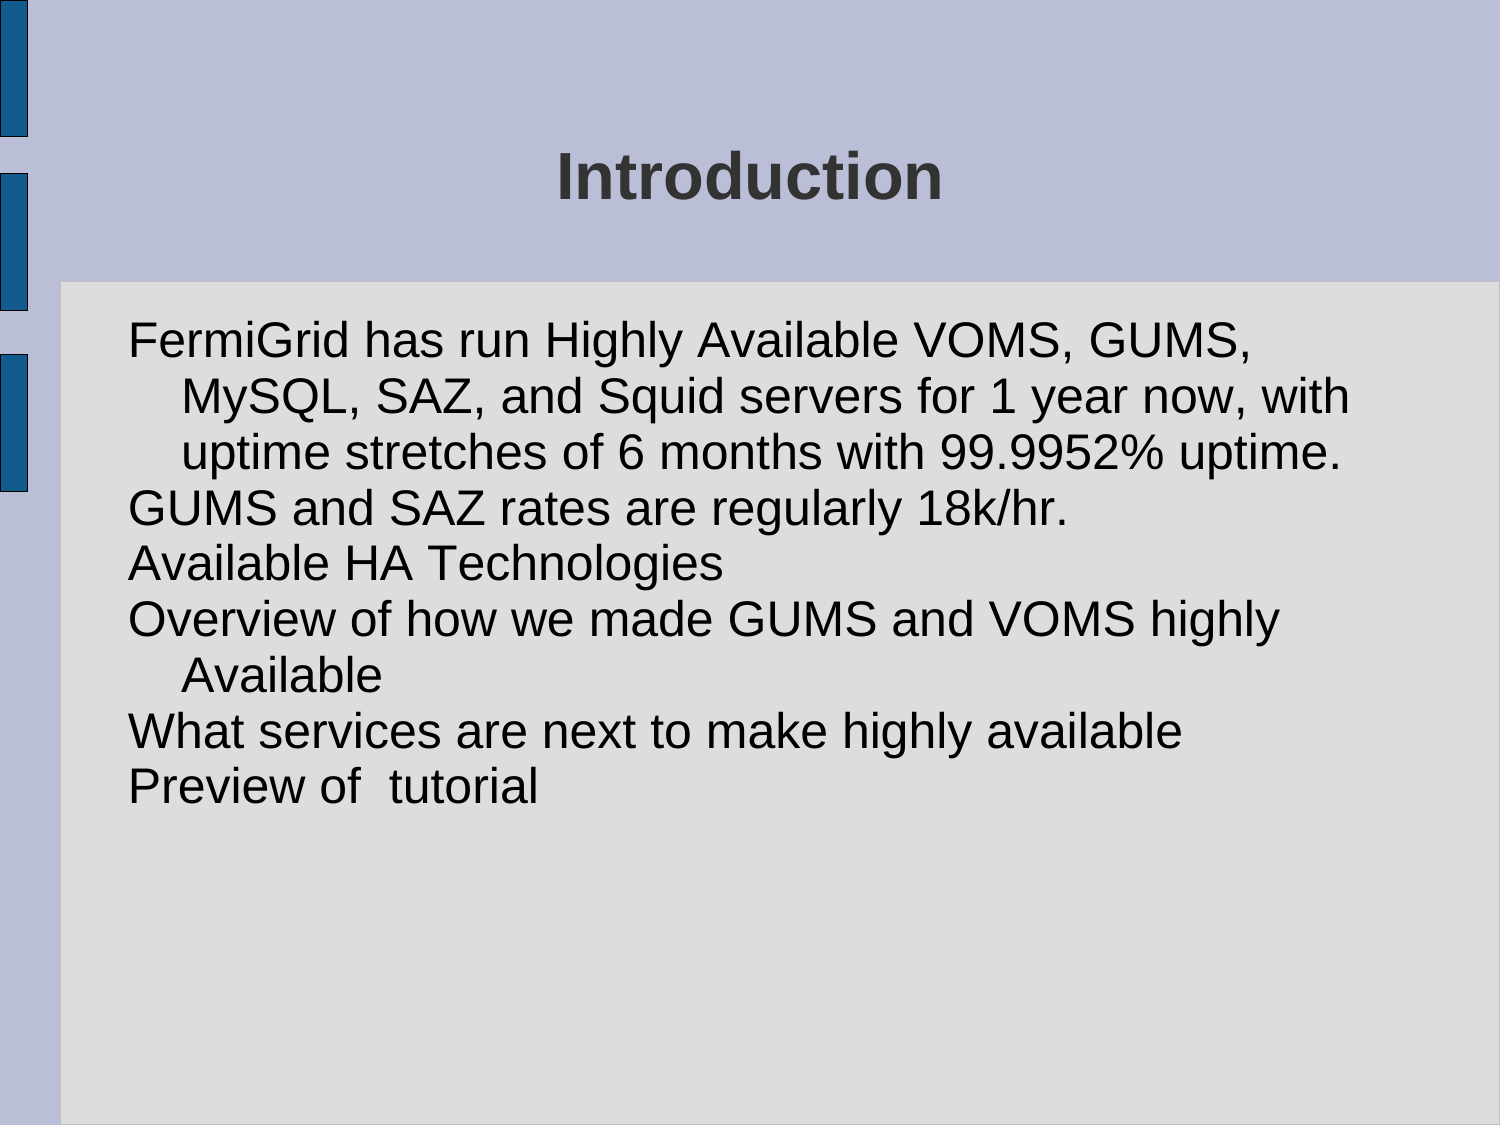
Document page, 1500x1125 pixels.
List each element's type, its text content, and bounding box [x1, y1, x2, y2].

title Introduction [110, 82, 1392, 271]
list FermiGrid has run Highly Available VOMS, GUMS, MySQL, SAZ, and Squid servers for 1 year now, with uptime stretches of 6 months with 99.9952% uptime. GUMS and SAZ rates are regularly 18k/hr. Available HA Technologies Overview of how we made GUMS and VOMS highly Available What services are next to make highly available Preview of tutorial [110, 312, 1392, 1022]
